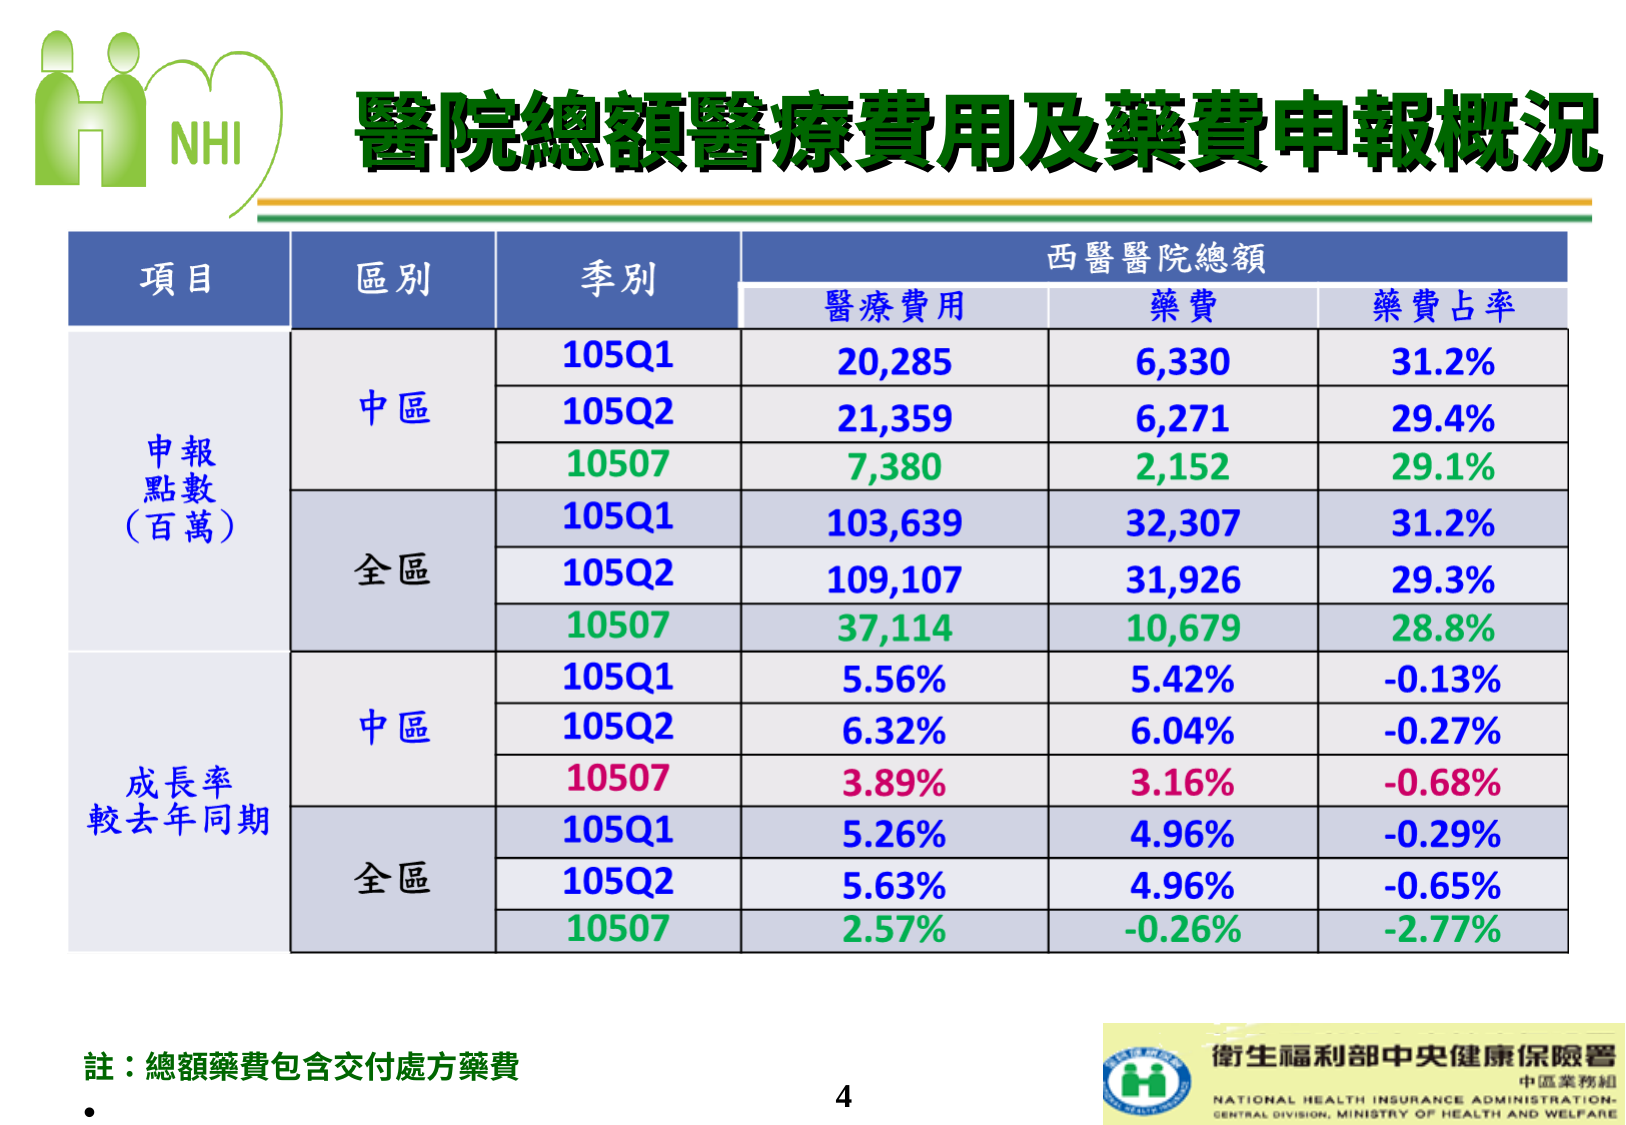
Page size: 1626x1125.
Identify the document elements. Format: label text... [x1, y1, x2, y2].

picture [67, 223, 1569, 979]
list 註：總額藥費包含交付處方藥費 [68, 1046, 583, 1095]
text_box [269, 79, 1625, 268]
title 醫院總額醫療費用及藥費申報概況 [328, 54, 1625, 199]
